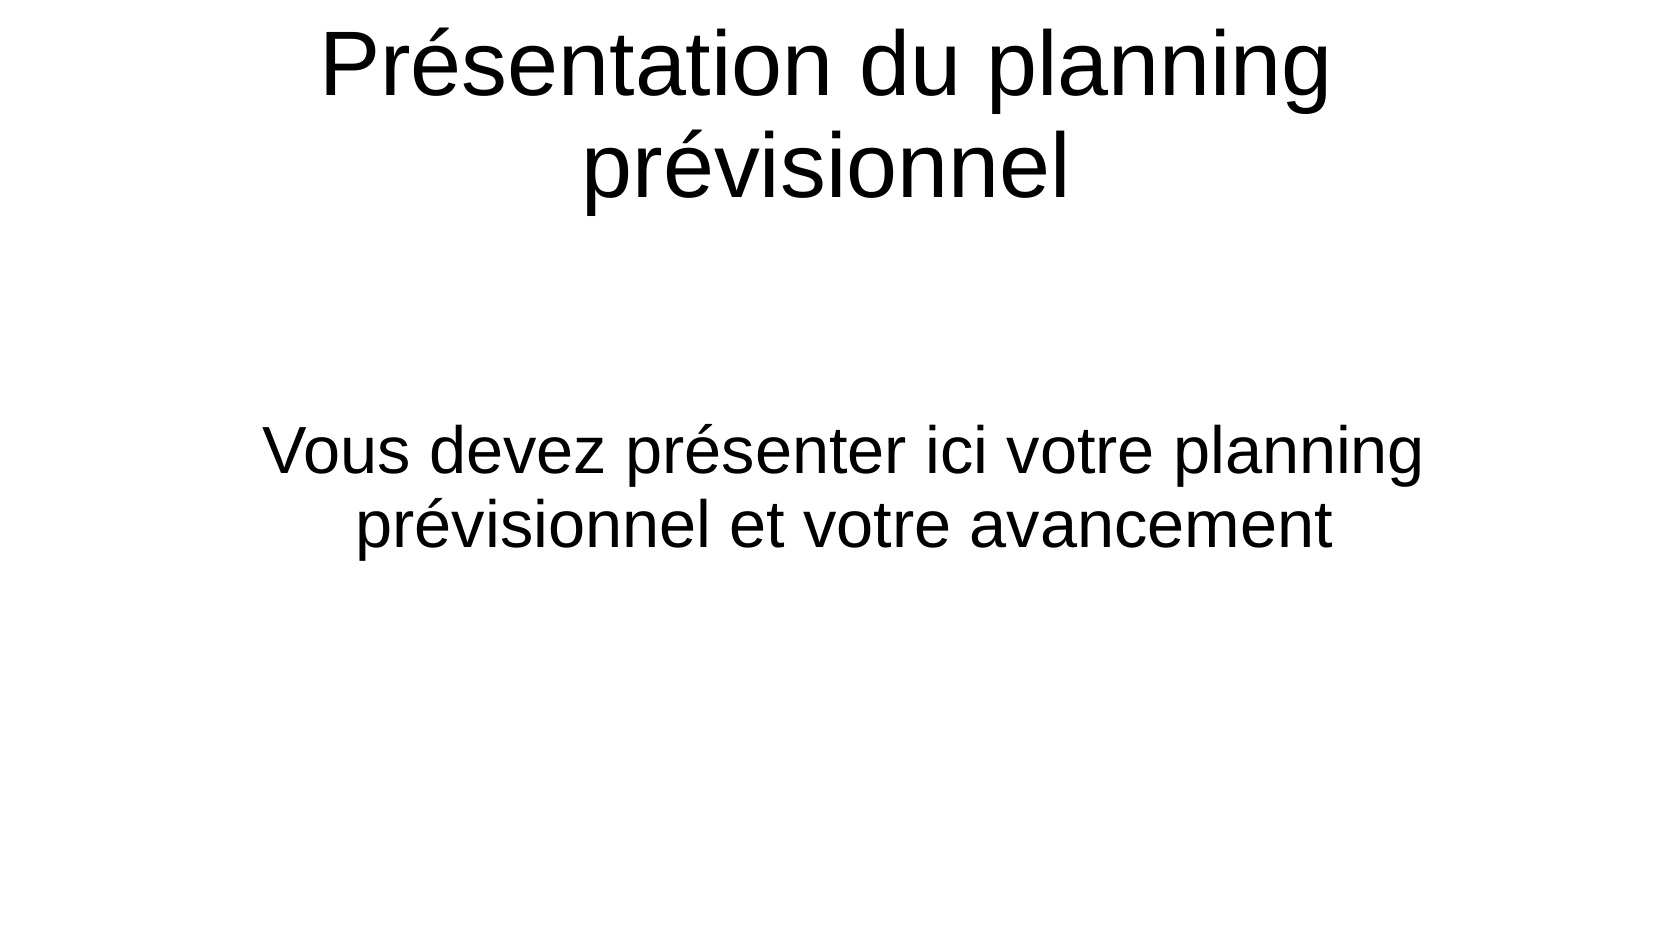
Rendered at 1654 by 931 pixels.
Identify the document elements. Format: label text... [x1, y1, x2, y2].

title Présentation du planning prévisionnel [82, 12, 1571, 217]
list Vous devez présenter ici votre planning prévisionnel et votre avancement [82, 217, 1571, 758]
